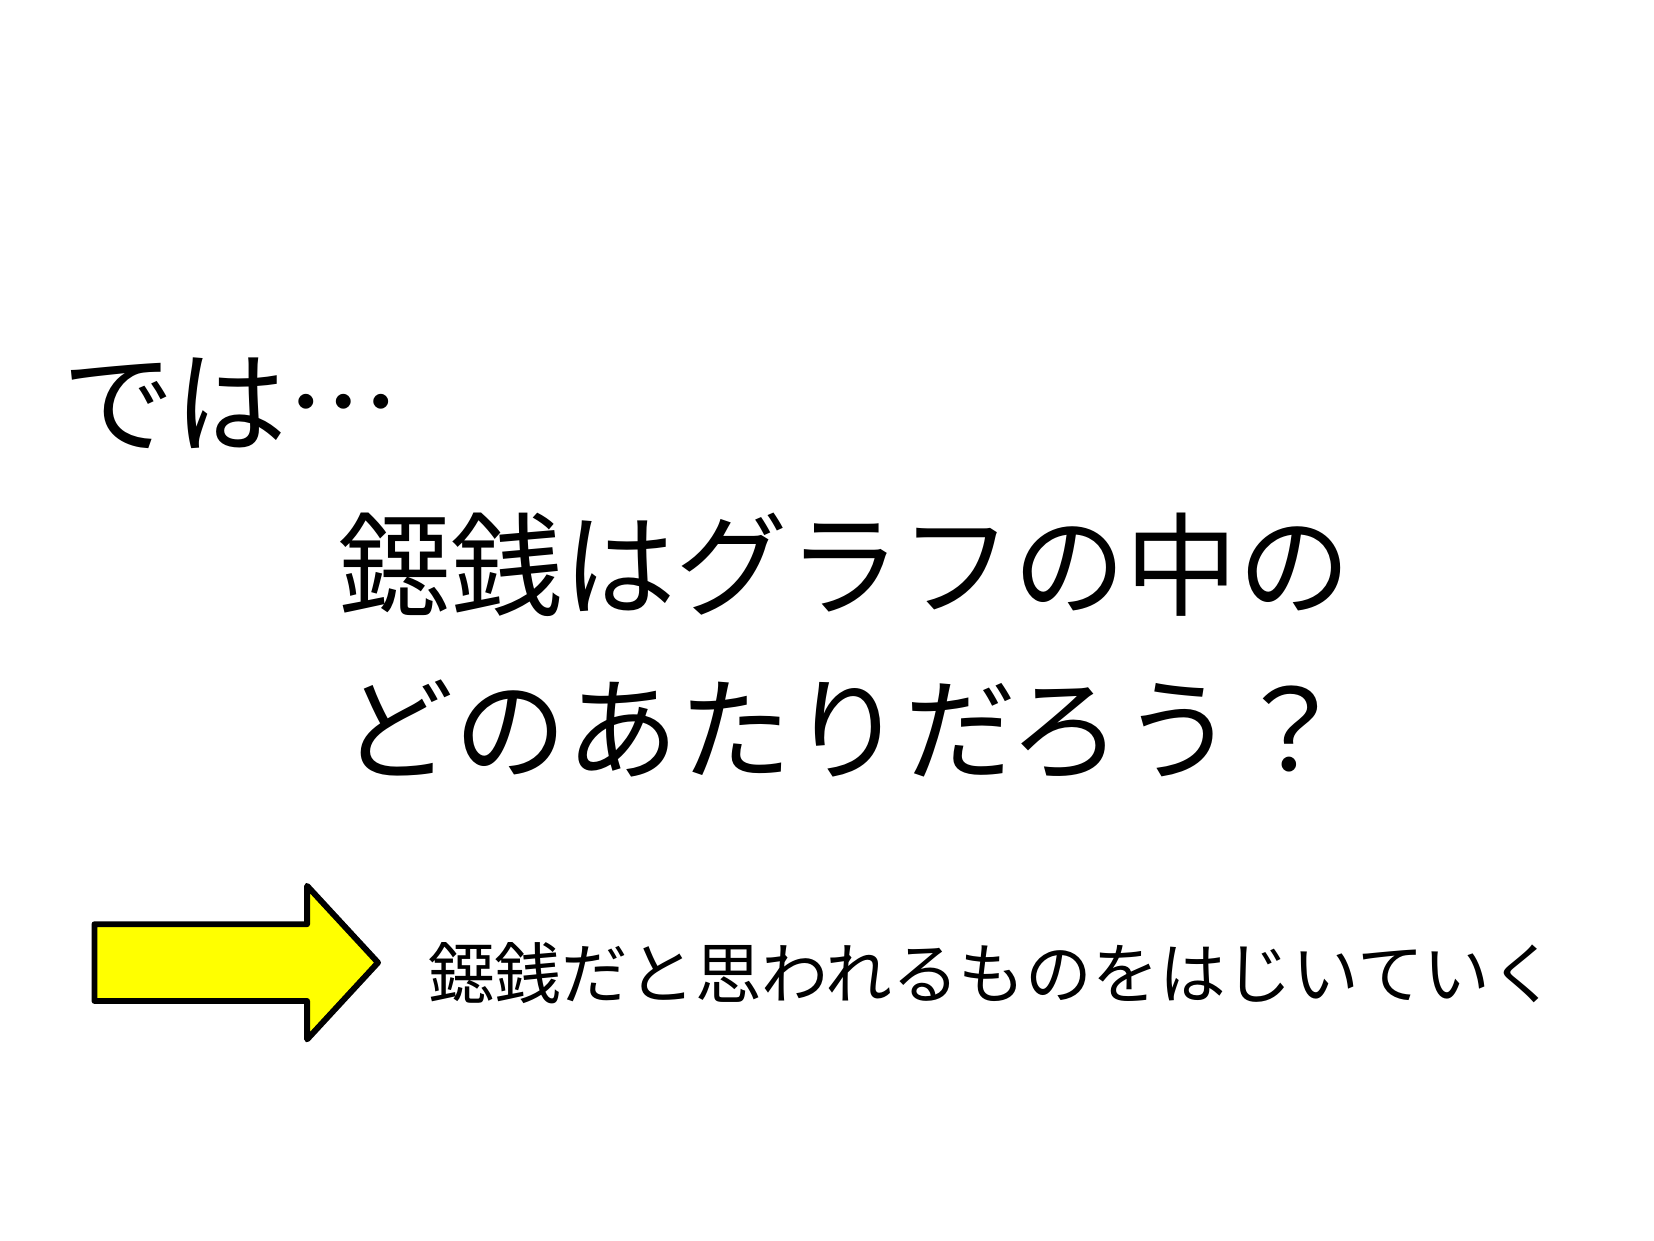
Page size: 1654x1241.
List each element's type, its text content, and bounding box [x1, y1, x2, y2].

text_box では… 鐚銭はグラフの中の どのあたりだろう？ [47, 307, 1642, 762]
text_box 鐚銭だと思われるものをはじいていく [413, 913, 1630, 1016]
text_box [94, 885, 379, 1040]
